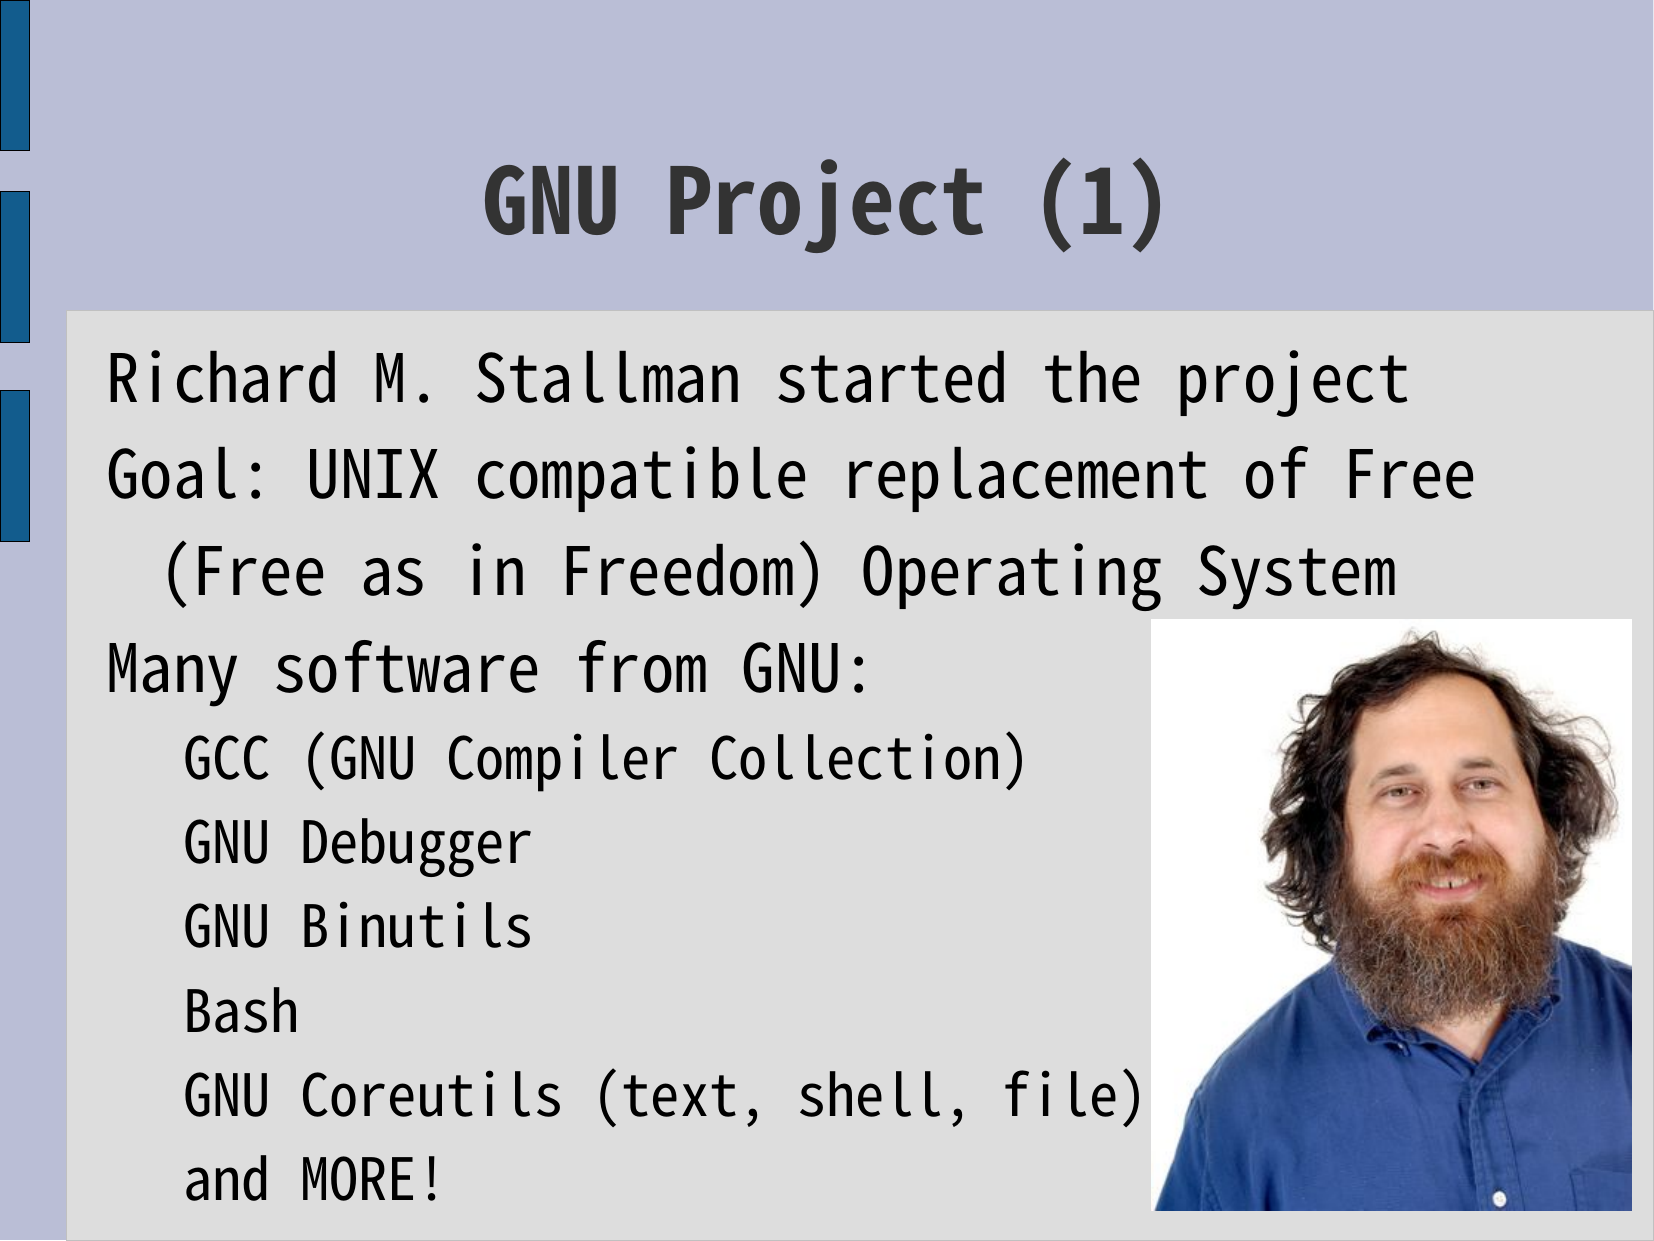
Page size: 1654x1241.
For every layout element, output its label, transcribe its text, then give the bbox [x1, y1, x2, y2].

title GNU Project (1) [121, 91, 1534, 299]
list Richard M. Stallman started the project Goal: UNIX compatible replacement of Free (Free as in Freedom) Operating System Many software from GNU: GCC (GNU Compiler Collection) GNU Debugger GNU Binutils Bash GNU Coreutils (text, shell, file) and MORE! De-facto Standard of Development Environment [88, 324, 1536, 1233]
picture [1536, 619, 1632, 1211]
